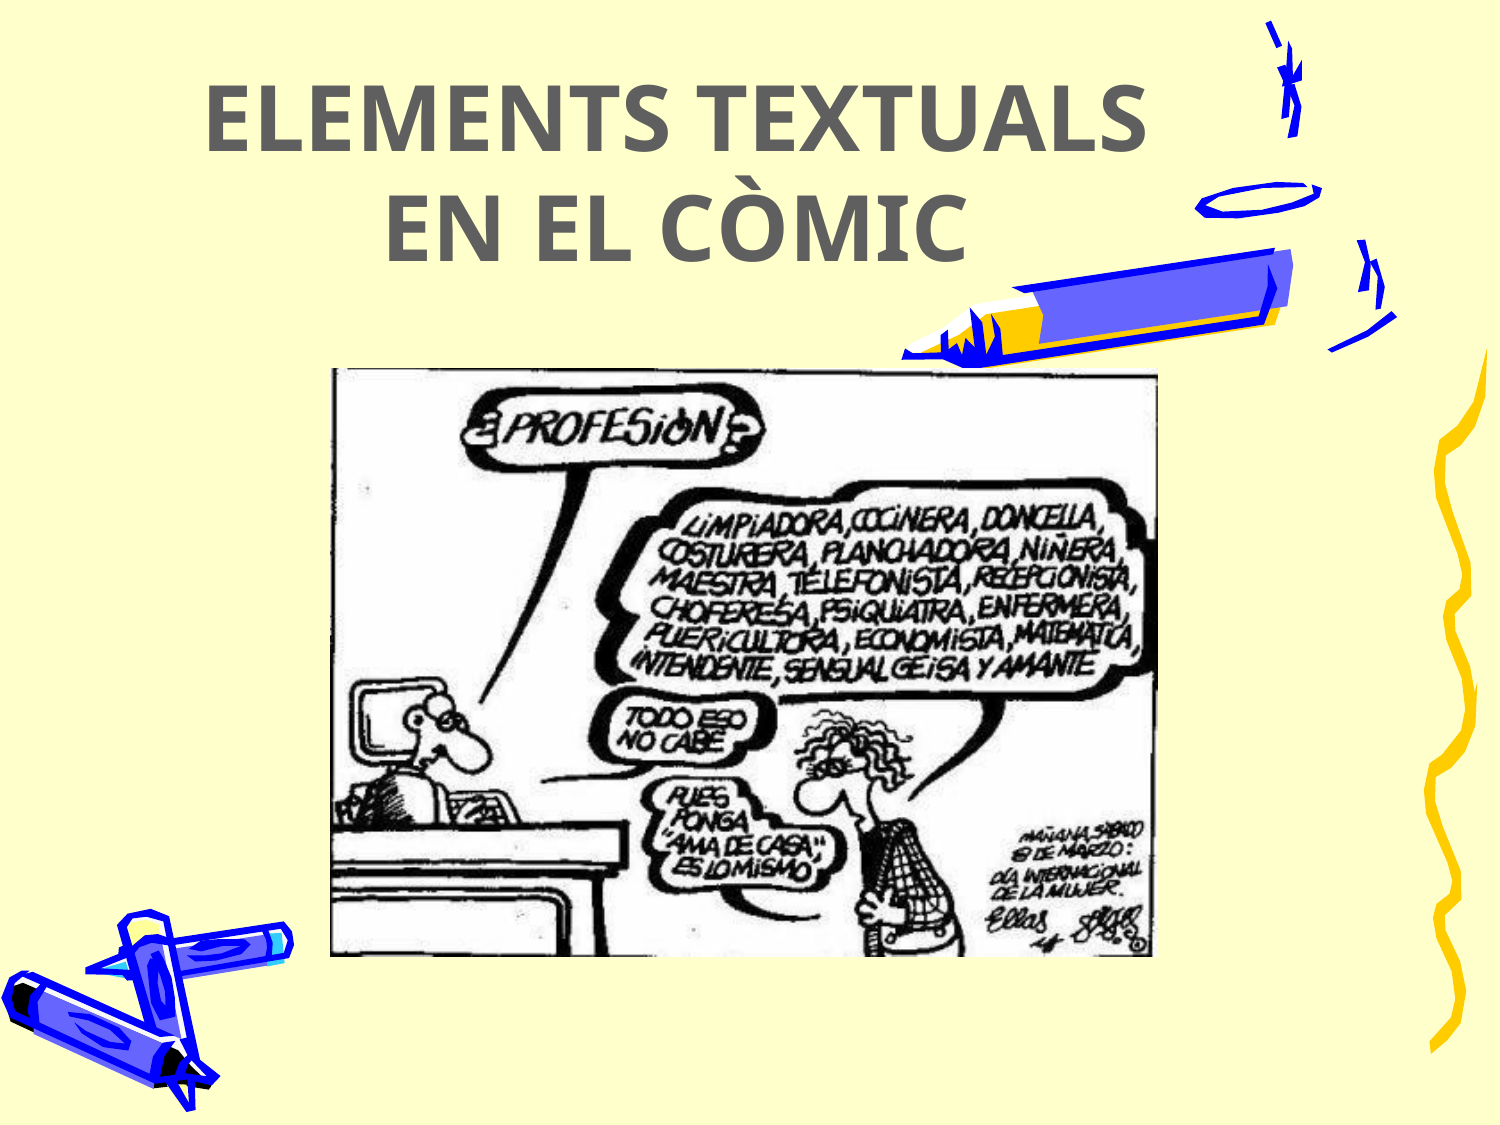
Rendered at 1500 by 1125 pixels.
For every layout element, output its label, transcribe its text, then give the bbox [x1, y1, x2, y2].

title ELEMENTS TEXTUALS EN EL CÒMIC [112, 24, 1240, 288]
picture [330, 368, 1158, 957]
